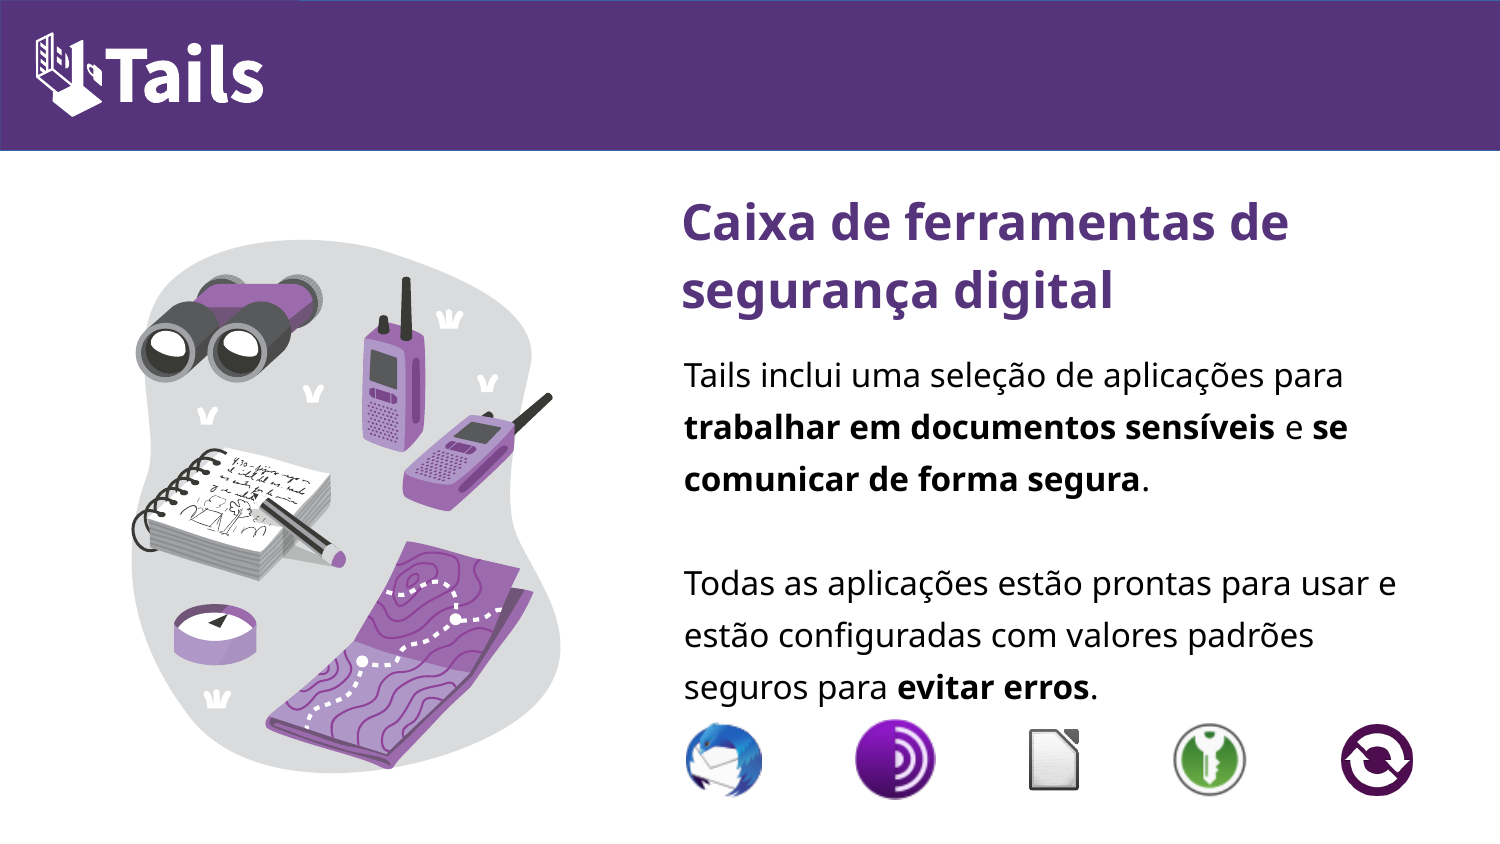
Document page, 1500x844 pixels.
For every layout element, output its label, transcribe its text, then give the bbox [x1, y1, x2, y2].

text_box Tails inclui uma seleção de aplicações para trabalhar em documentos sensíveis e se comunicar de forma segura. Todas as aplicações estão prontas para usar e estão configuradas com valores padrões seguros para evitar erros. [669, 337, 1457, 689]
picture [1341, 724, 1413, 796]
picture [686, 722, 762, 798]
picture [1029, 728, 1080, 791]
picture [855, 719, 936, 800]
picture [1172, 722, 1248, 798]
picture [92, 232, 574, 782]
title Caixa de ferramentas de segurança digital [680, 192, 1426, 319]
